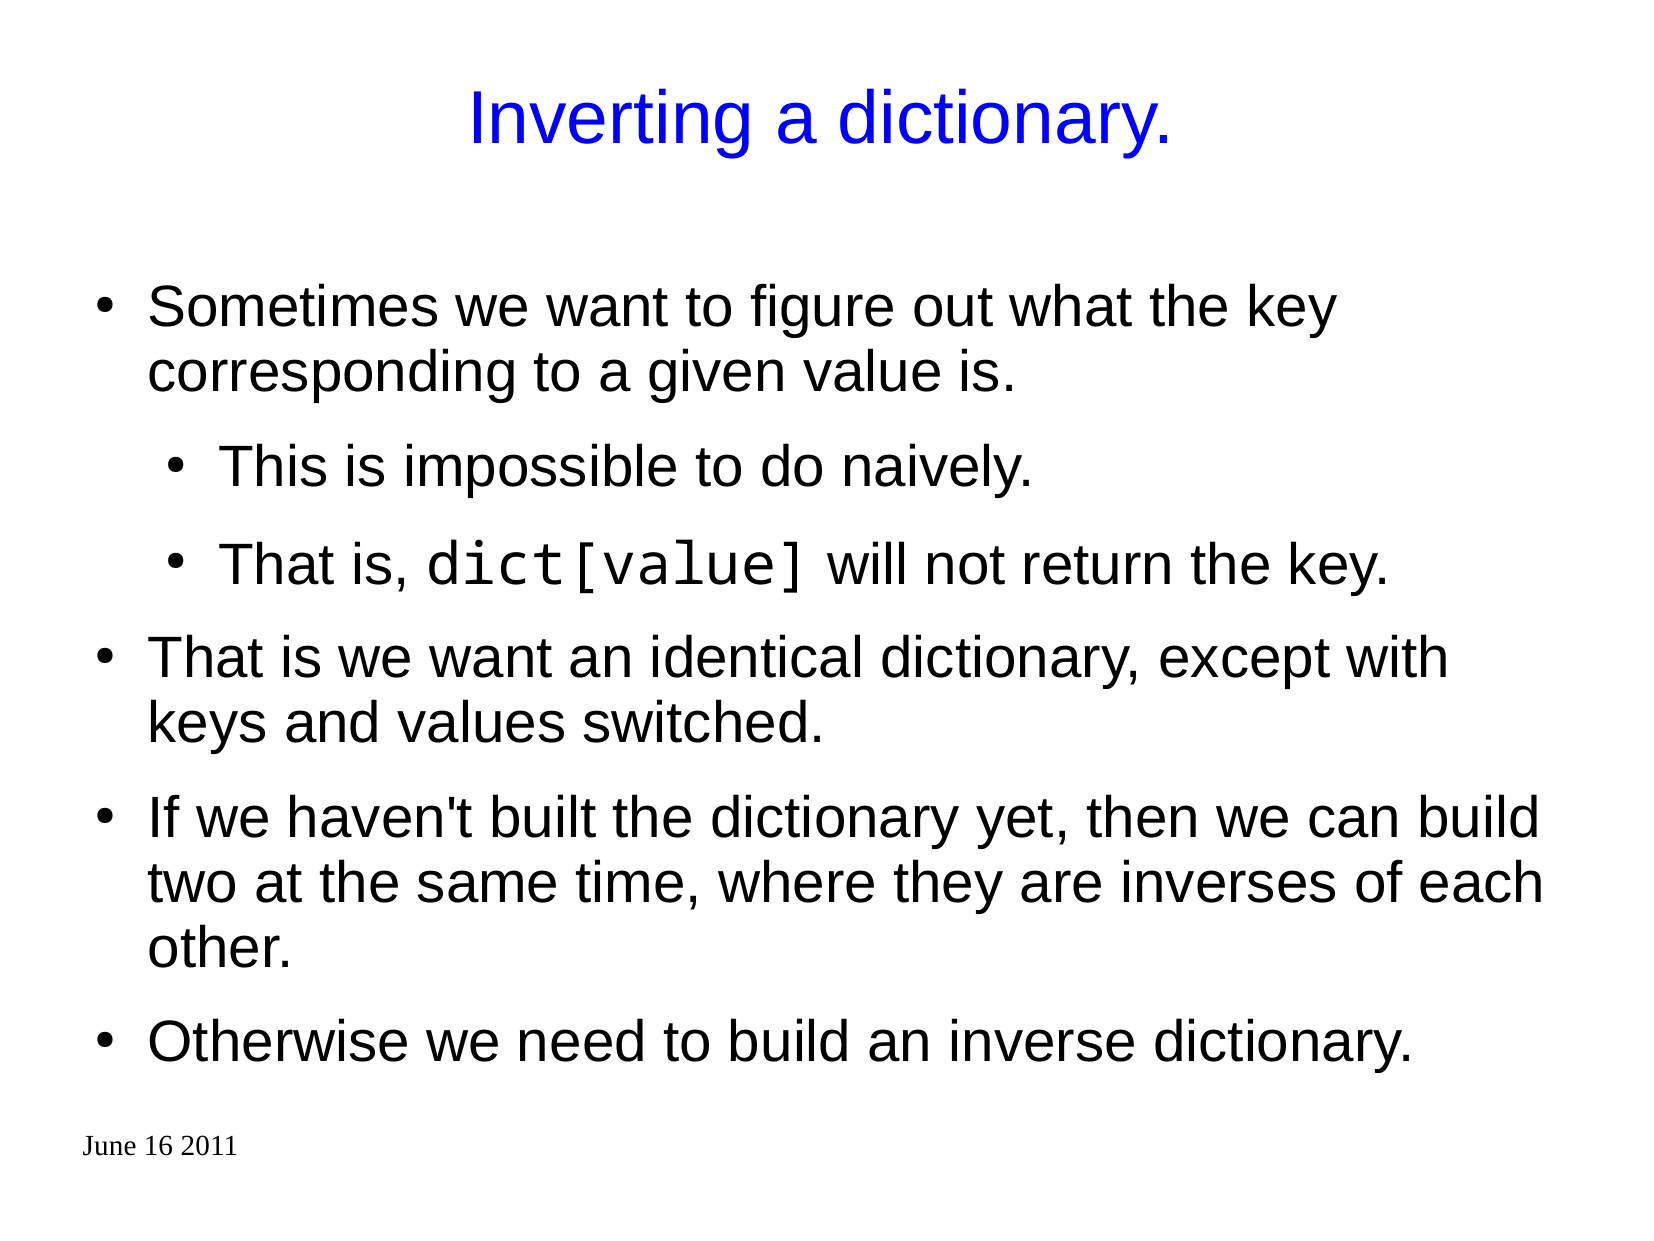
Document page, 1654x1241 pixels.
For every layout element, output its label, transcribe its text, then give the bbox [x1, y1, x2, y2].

list Sometimes we want to figure out what the key corresponding to a given value is. This is impossible to do naively. That is, dict[value] will not return the key. That is we want an identical dictionary, except with keys and values switched. If we haven't built the dictionary yet, then we can build two at the same time, where they are inverses of each other. Otherwise we need to build an inverse dictionary. [76, 274, 1565, 1157]
title Inverting a dictionary. [76, 58, 1565, 178]
